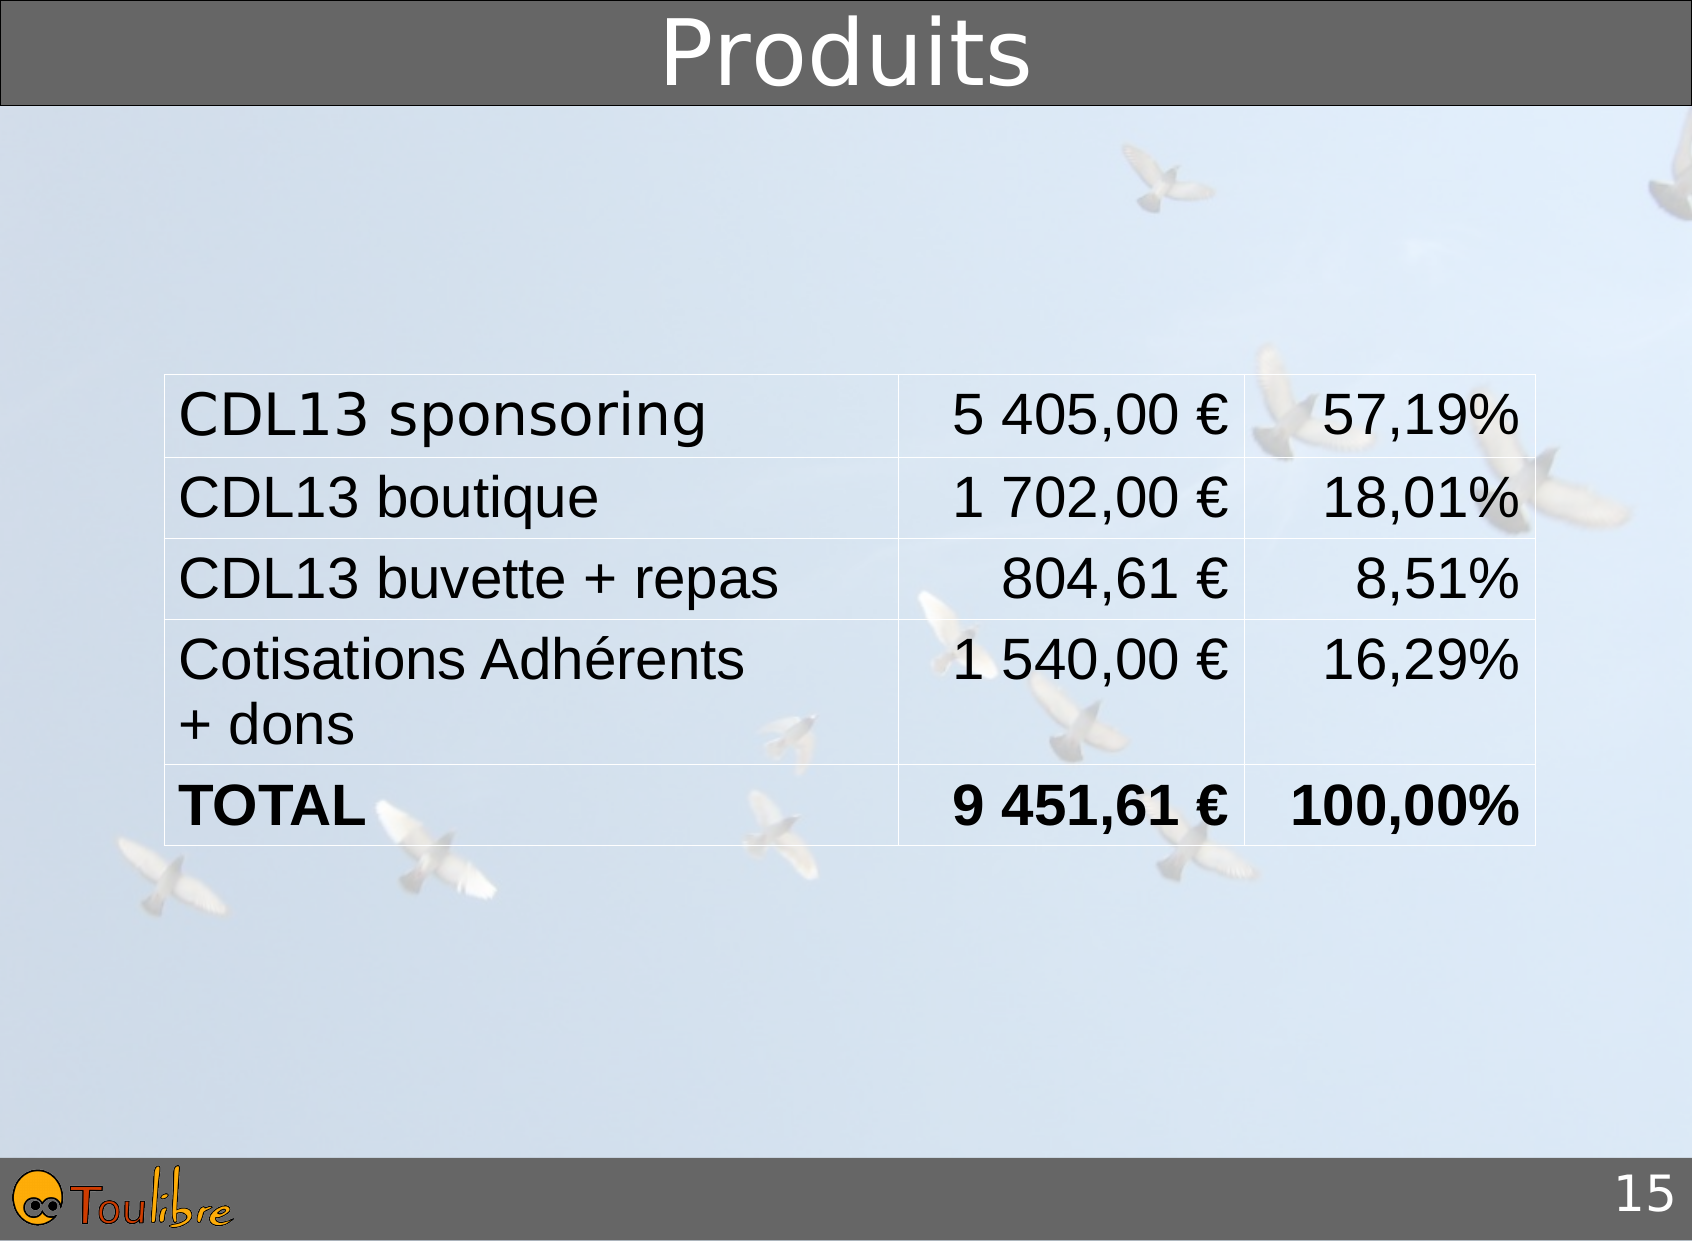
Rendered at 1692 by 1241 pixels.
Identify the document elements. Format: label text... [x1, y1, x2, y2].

title Produits [0, 0, 1692, 108]
table_cell CDL13 buvette + repas [165, 539, 898, 619]
table_cell 1 702,00 € [899, 458, 1244, 538]
table_cell 8,51% [1245, 539, 1535, 619]
table_header 57,19% [1245, 375, 1535, 457]
table_cell TOTAL [165, 765, 898, 845]
table_cell 100,00% [1245, 765, 1535, 845]
table_cell 804,61 € [899, 539, 1244, 619]
picture [12, 1165, 234, 1228]
table_cell CDL13 boutique [165, 458, 898, 538]
table_cell 16,29% [1245, 620, 1535, 764]
table_cell Cotisations Adhérents + dons [165, 620, 898, 764]
table_cell 18,01% [1245, 458, 1535, 538]
table_header 5 405,00 € [899, 375, 1244, 457]
table_cell 1 540,00 € [899, 620, 1244, 764]
table_header CDL13 sponsoring [165, 375, 898, 457]
table_cell 9 451,61 € [899, 765, 1244, 845]
